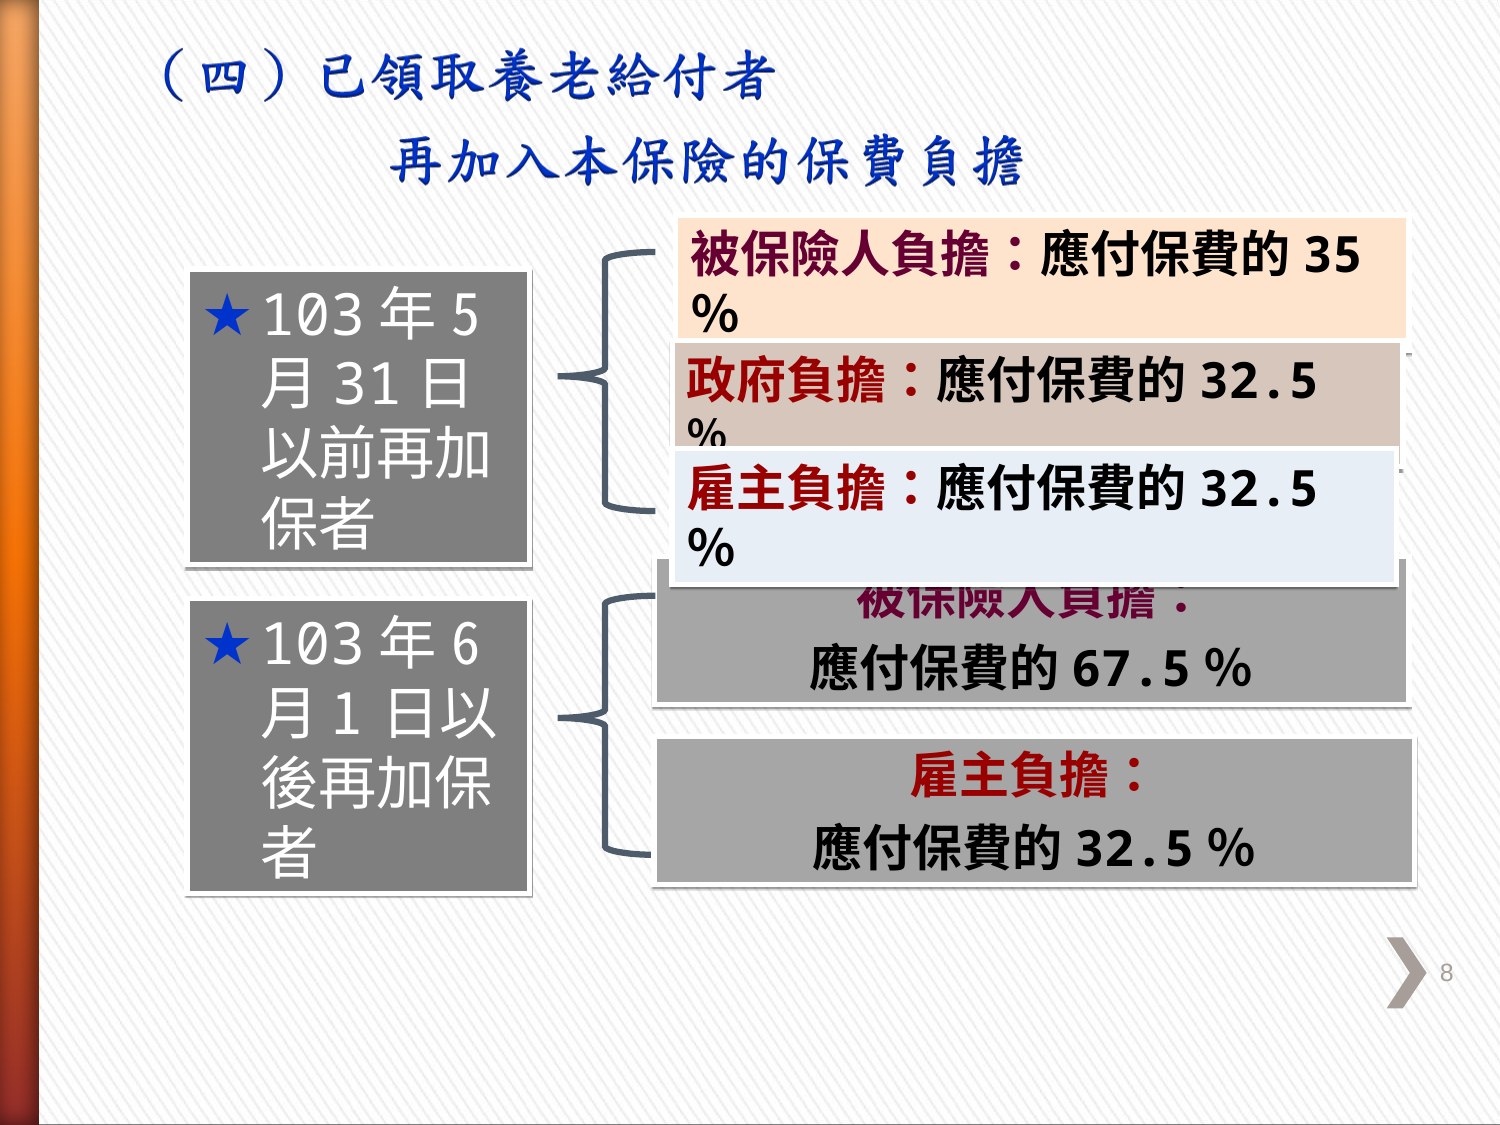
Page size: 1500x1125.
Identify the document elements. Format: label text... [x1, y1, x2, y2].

text_box ★103年5月31日以前再加保者 [186, 268, 530, 565]
text_box 被保險人負擔： 應付保費的67.5％ [654, 556, 1409, 705]
text_box ★103年6月1日以後再加保者 [186, 598, 530, 894]
text_box 雇主負擔： 應付保費的32.5％ [654, 736, 1415, 885]
text_box 政府負擔：應付保費的32.5 ％ [672, 340, 1403, 467]
picture [0, 0, 1500, 1125]
text_box <編號> [1425, 941, 1488, 1002]
text_box 被保險人負擔：應付保費的35％ [675, 215, 1409, 351]
text_box 雇主負擔：應付保費的32.5 ％ [672, 448, 1397, 585]
